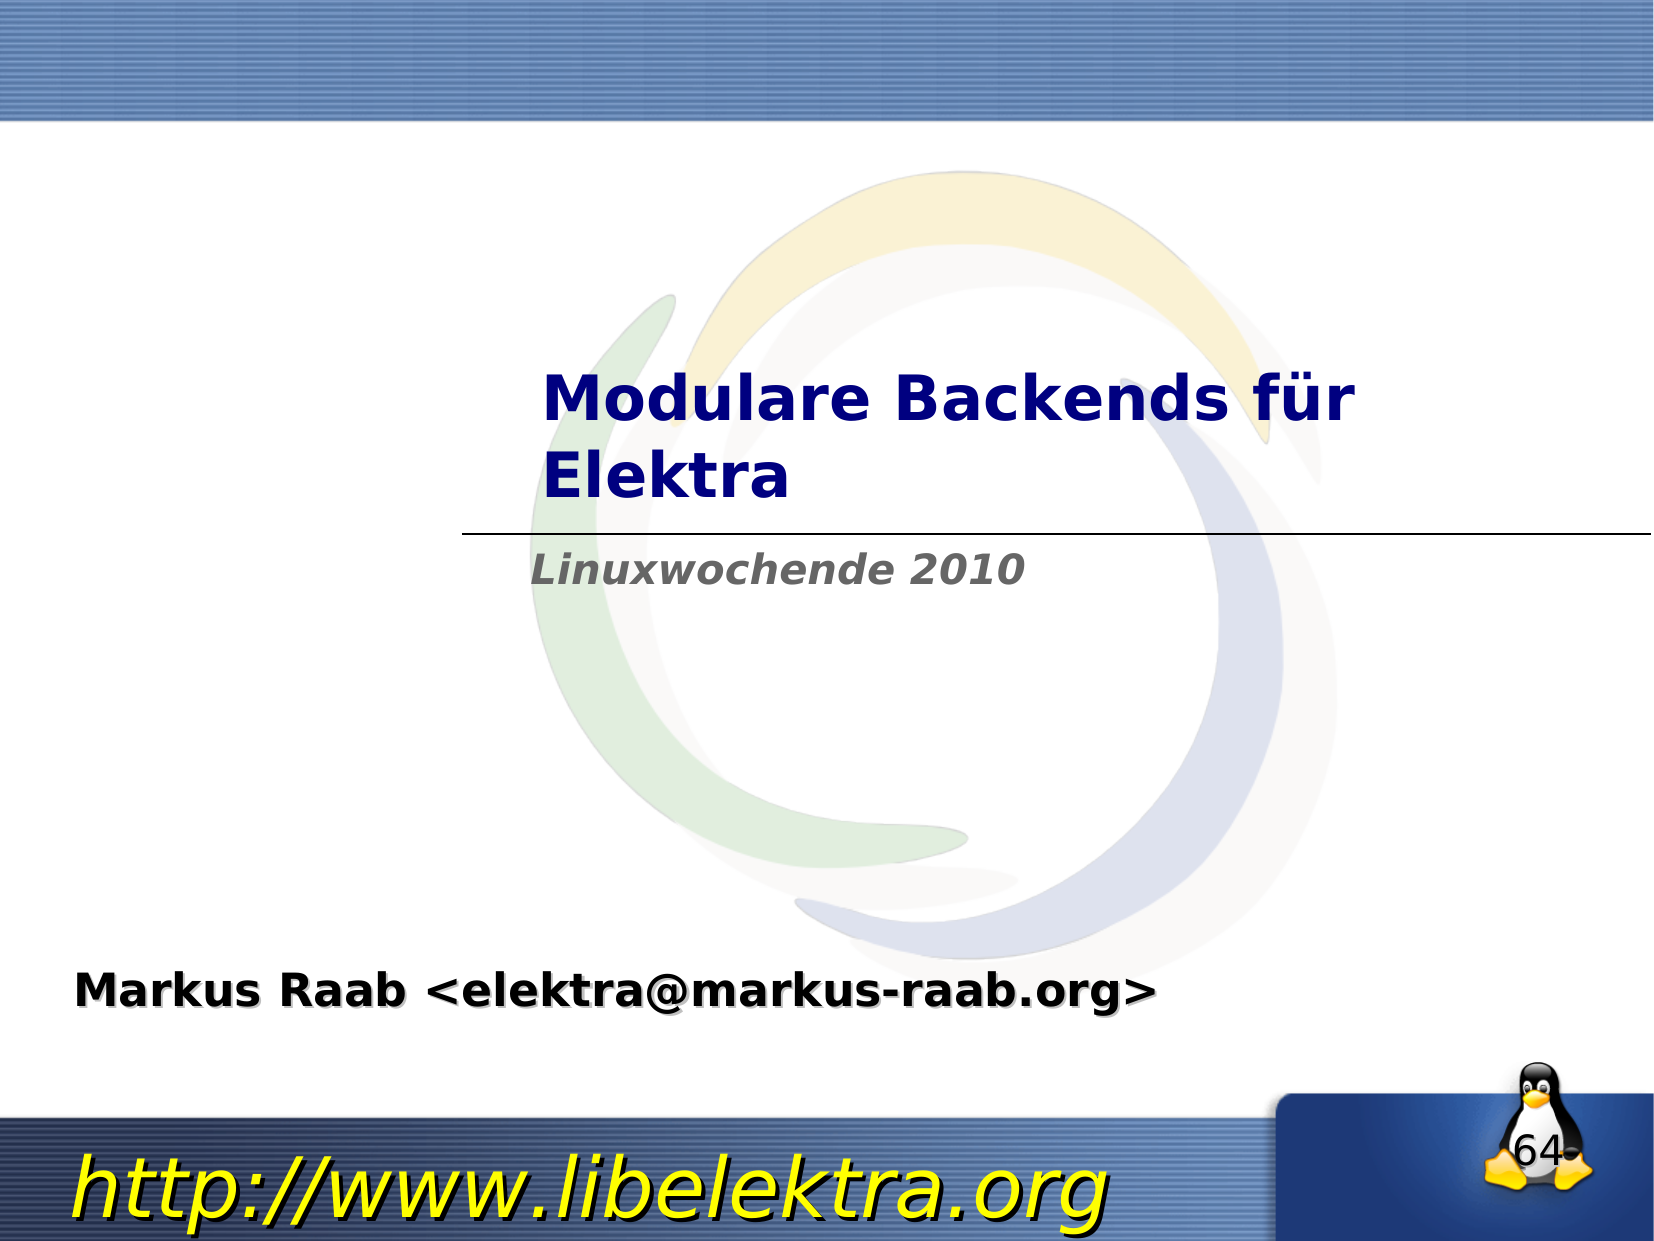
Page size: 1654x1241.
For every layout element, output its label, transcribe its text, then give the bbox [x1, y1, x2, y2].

text_box Modulare Backends für Elektra [526, 351, 1428, 516]
text_box Linuxwochende 2010 [515, 538, 1448, 685]
picture [0, 1061, 1654, 1241]
picture [481, 535, 1374, 953]
text_box Markus Raab <elektra@markus-raab.org> [58, 953, 1481, 1030]
text_box <Nummer> [1312, 1122, 1565, 1178]
picture [0, 0, 1654, 533]
